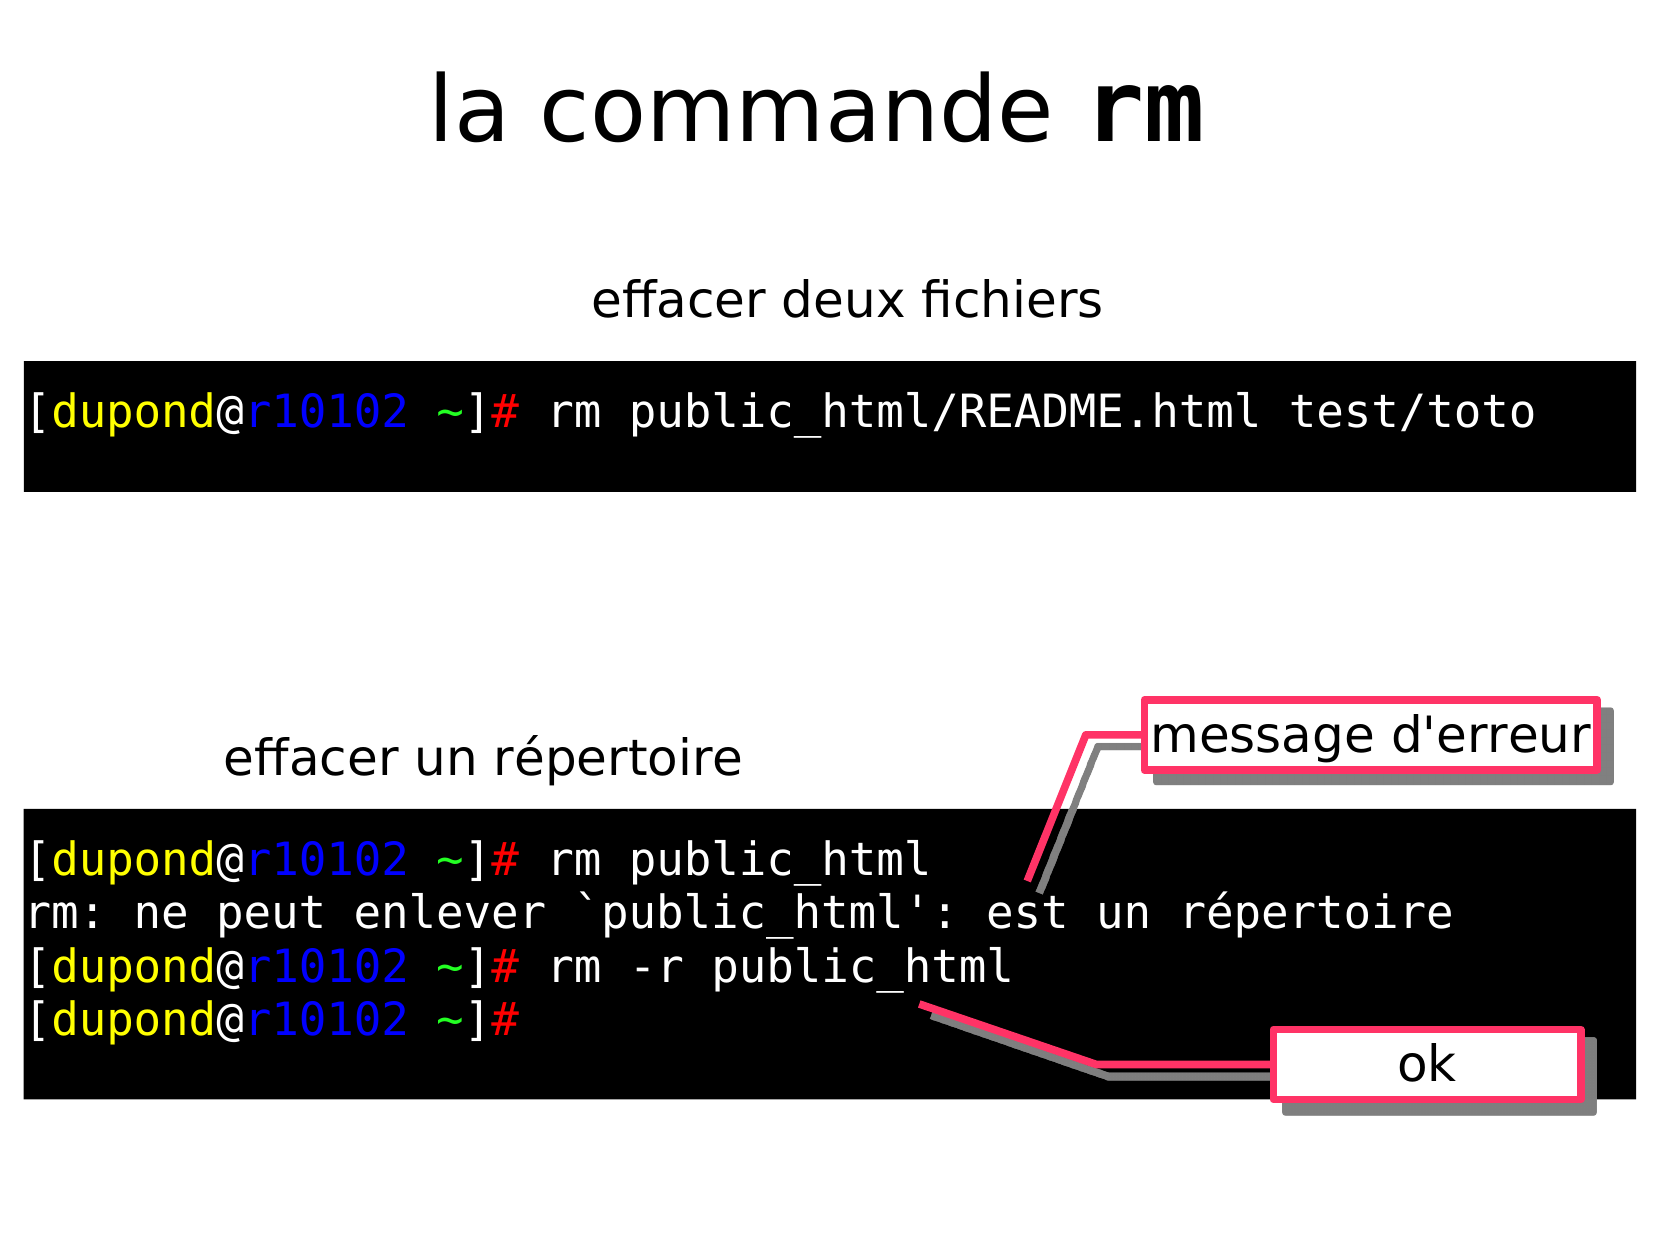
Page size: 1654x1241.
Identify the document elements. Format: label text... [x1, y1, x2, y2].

text_box ok [1273, 1029, 1581, 1100]
text_box [dupond@r10102 ~]# rm public_html/README.html test/toto [23, 361, 1637, 492]
title la commande rm [126, 40, 1508, 173]
text_box message d'erreur [1144, 699, 1598, 770]
text_box effacer un répertoire [42, 729, 926, 847]
text_box effacer deux fichiers [406, 270, 1290, 388]
text_box [dupond@r10102 ~]# rm public_html rm: ne peut enlever `public_html': est un répertoire [dupond@r10102 ~]# rm -r public_html [dupond@r10102 ~]# [23, 808, 1637, 1100]
